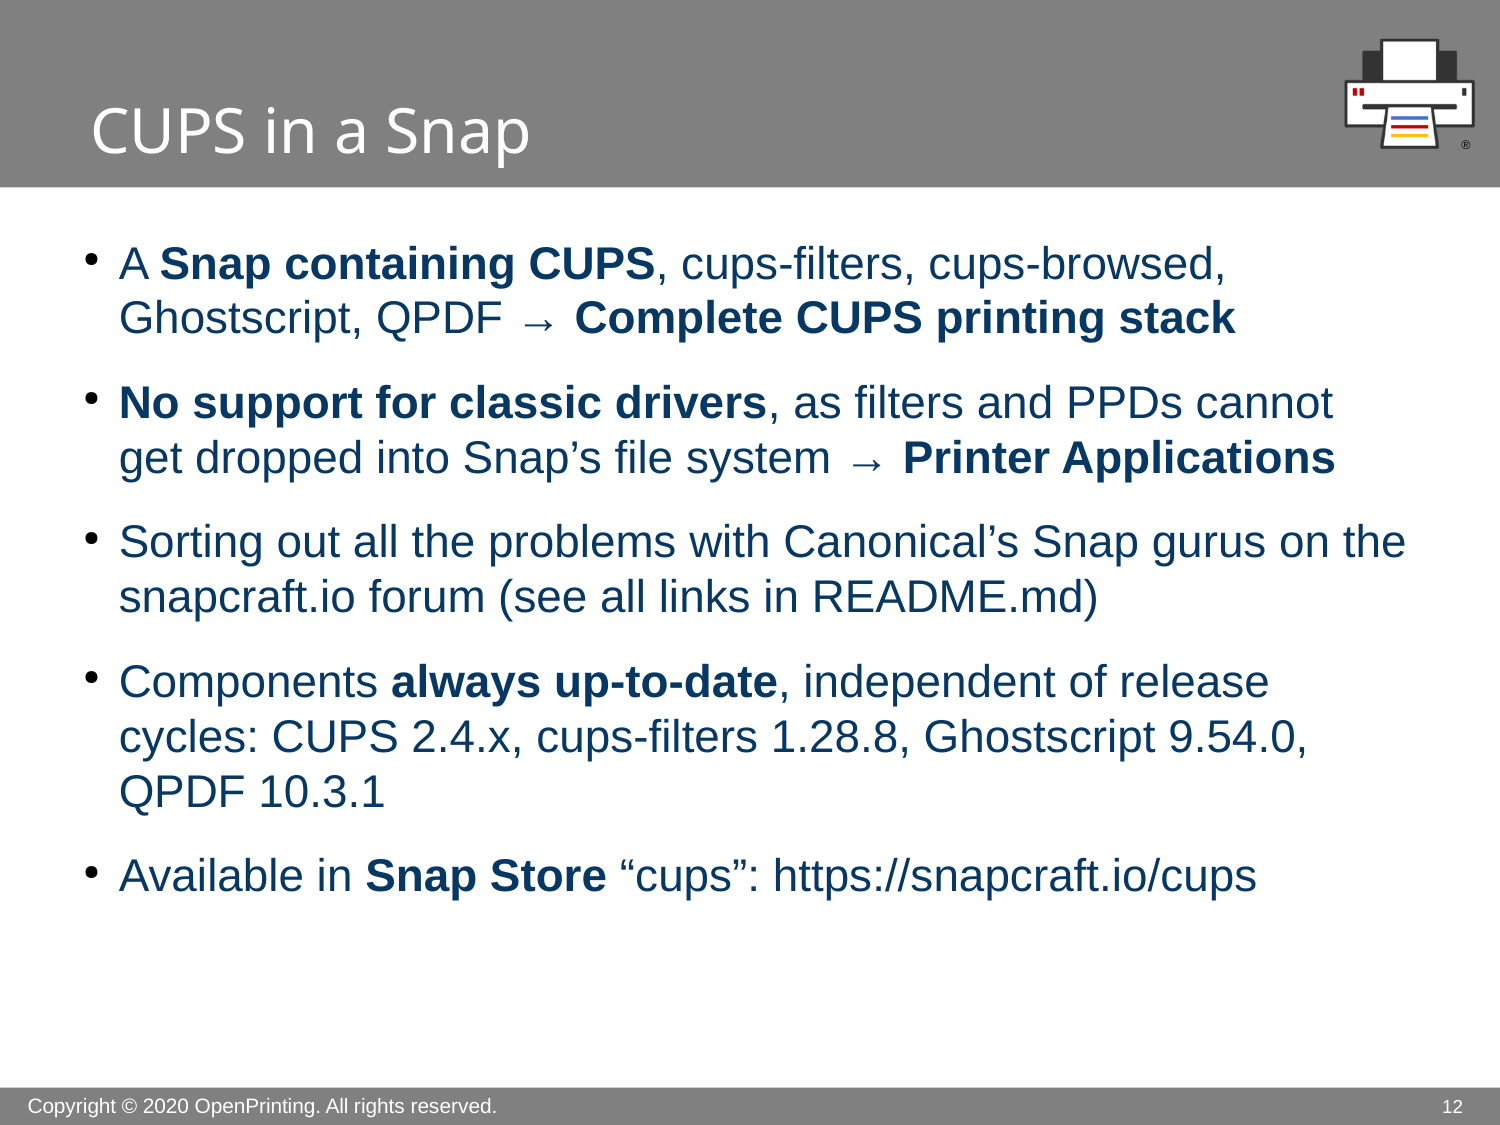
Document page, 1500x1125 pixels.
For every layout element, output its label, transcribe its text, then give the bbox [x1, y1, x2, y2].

slide_number <number> [1405, 1087, 1500, 1125]
list A Snap containing CUPS, cups-filters, cups-browsed, Ghostscript, QPDF → Complete CUPS printing stack No support for classic drivers, as filters and PPDs cannot get dropped into Snap’s file system → Printer Applications Sorting out all the problems with Canonical’s Snap gurus on the snapcraft.io forum (see all links in README.md) Components always up-to-date, independent of release cycles: CUPS 2.4.x, cups-filters 1.28.8, Ghostscript 9.54.0, QPDF 10.3.1 Available in Snap Store “cups”: https://snapcraft.io/cups [75, 224, 1425, 1067]
picture [1339, 33, 1480, 154]
title CUPS in a Snap [75, 7, 1317, 175]
